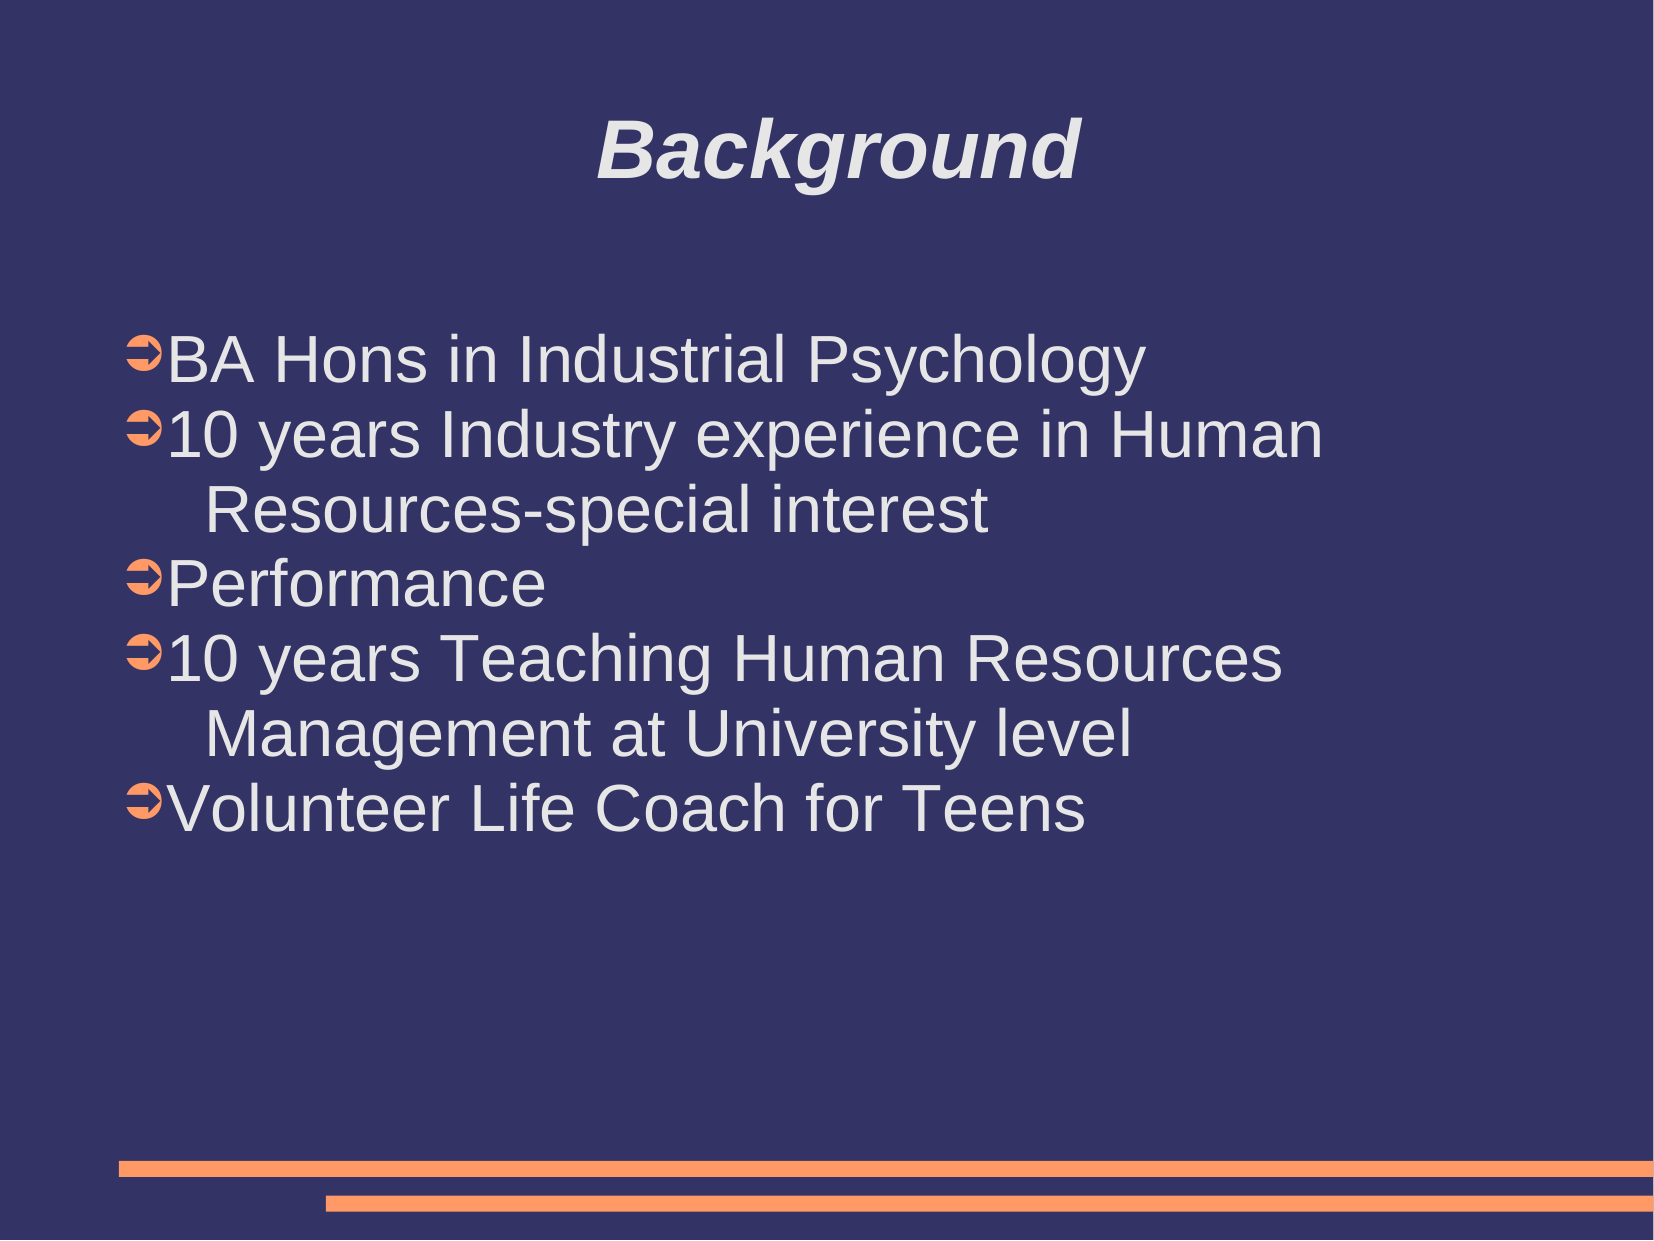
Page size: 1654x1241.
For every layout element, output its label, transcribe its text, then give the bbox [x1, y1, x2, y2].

list BA Hons in Industrial Psychology 10 years Industry experience in Human Resources-special interest Performance 10 years Teaching Human Resources Management at University level Volunteer Life Coach for Teens [121, 322, 1561, 1132]
title Background [121, 46, 1534, 254]
